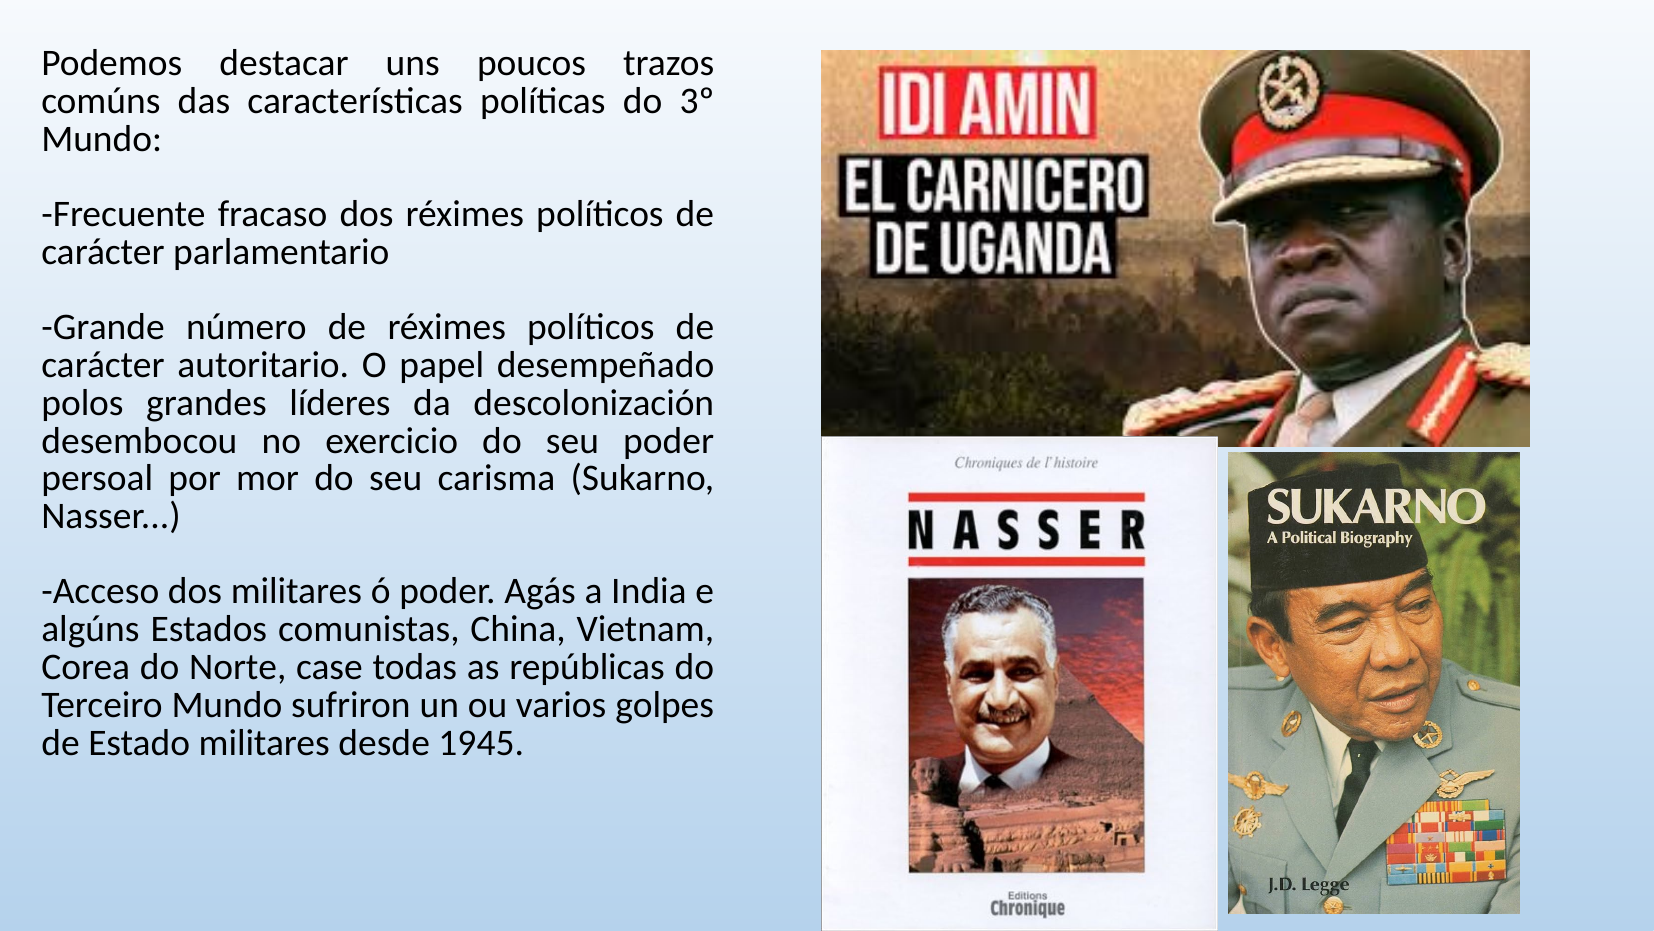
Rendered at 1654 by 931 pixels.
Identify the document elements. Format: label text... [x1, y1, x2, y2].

picture [821, 50, 1530, 931]
picture [1228, 452, 1520, 914]
text_box Podemos destacar uns poucos trazos comúns das características políticas do 3º Mundo: -Frecuente fracaso dos réximes políticos de carácter parlamentario -Grande número de réximes políticos de carácter autoritario. O papel desempeñado polos grandes líderes da descolonización desembocou no exercicio do seu poder persoal por mor do seu carisma (Sukarno, Nasser...) -Acceso dos militares ó poder. Agás a India e algúns Estados comunistas, China, Vietnam, Corea do Norte, case todas as repúblicas do Terceiro Mundo sufriron un ou varios golpes de Estado militares desde 1945. [26, 39, 731, 919]
